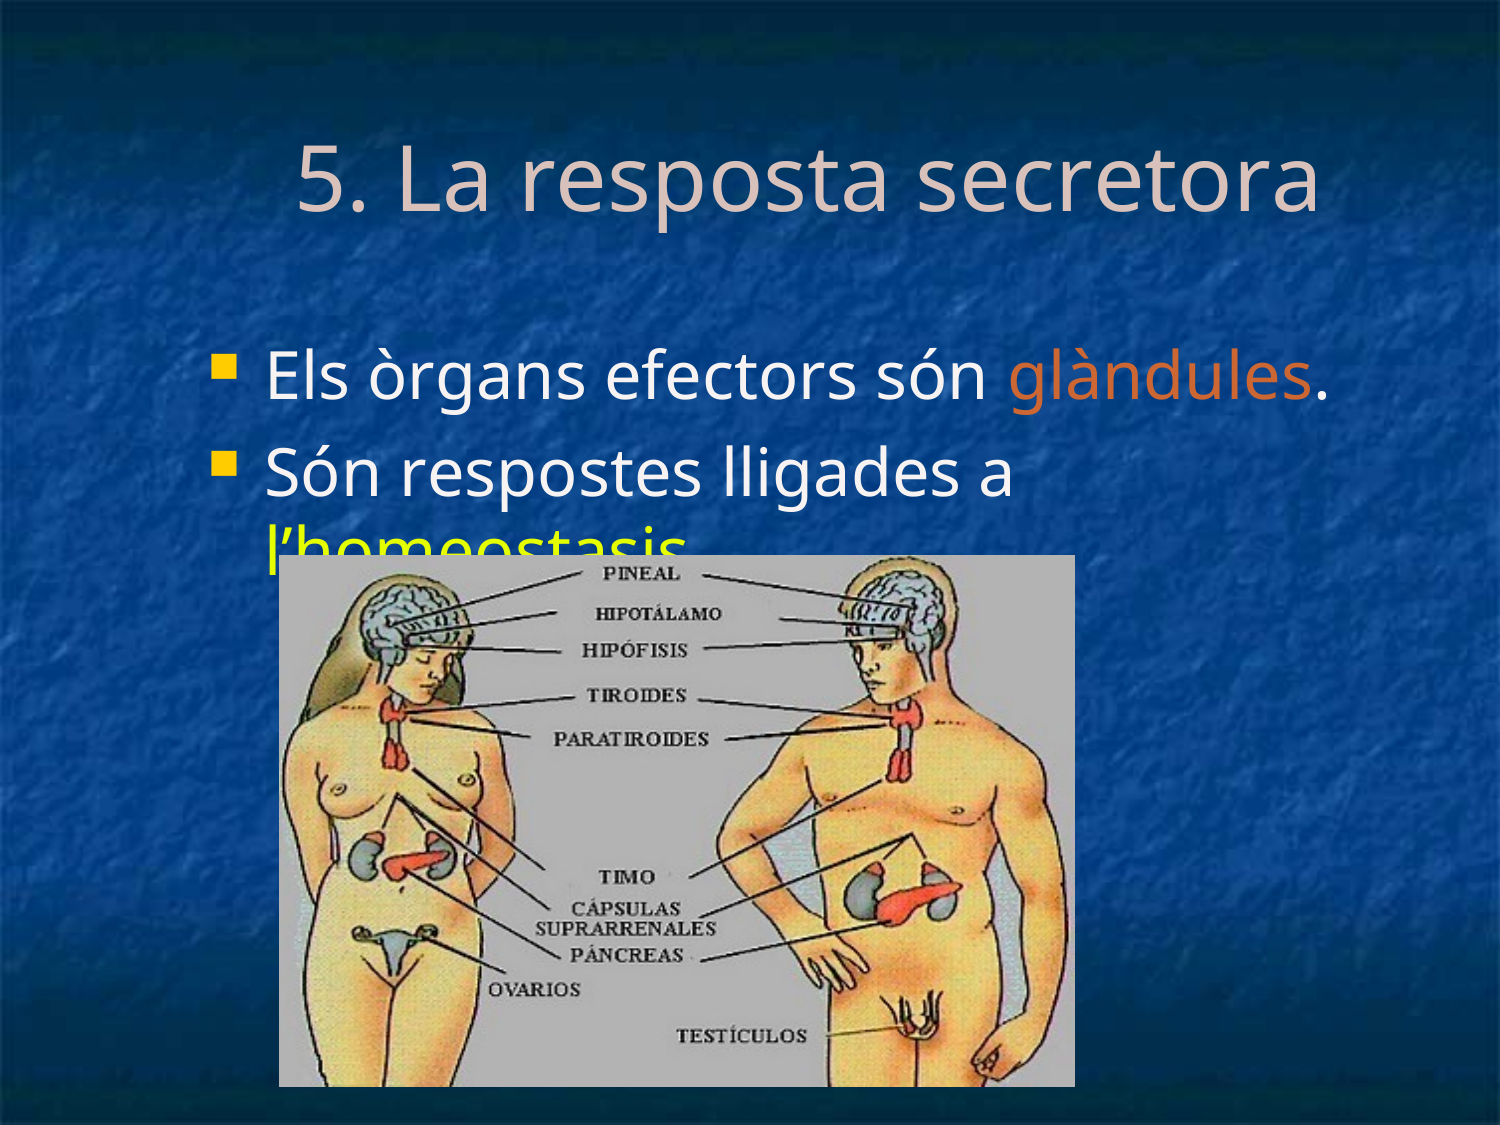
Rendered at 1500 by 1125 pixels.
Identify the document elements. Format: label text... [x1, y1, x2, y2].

title 5. La resposta secretora [75, 57, 1426, 293]
list Els òrgans efectors són glàndules. Són respostes lligades a l’homeostasis. [75, 324, 1426, 1020]
picture [0, 0, 1500, 1125]
